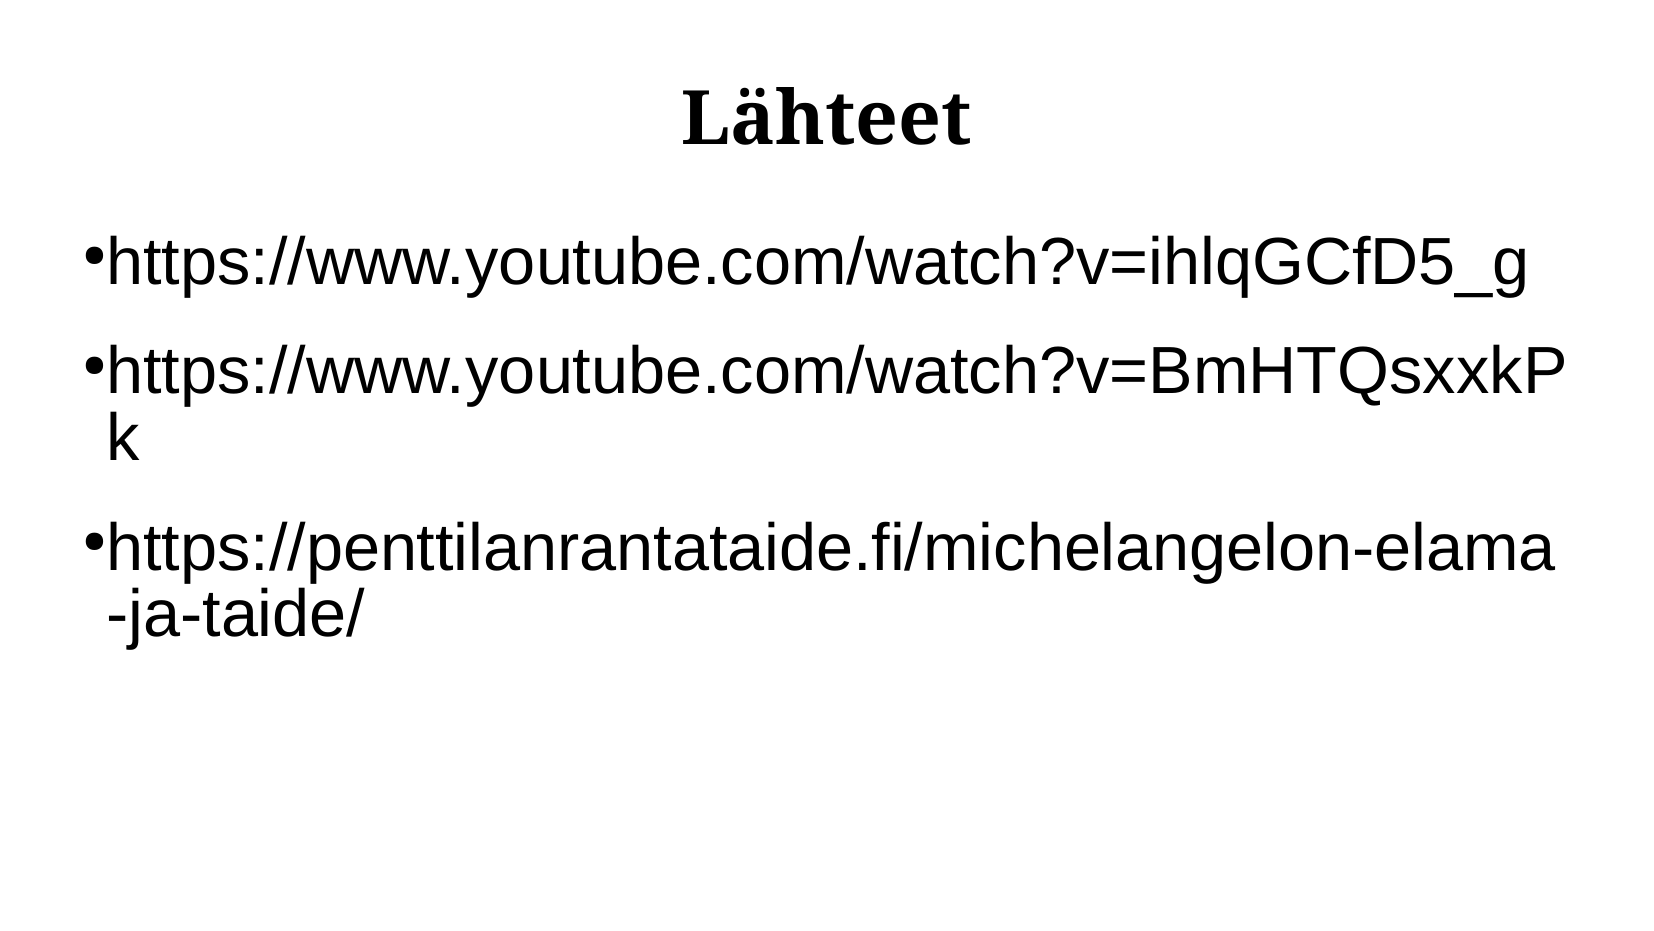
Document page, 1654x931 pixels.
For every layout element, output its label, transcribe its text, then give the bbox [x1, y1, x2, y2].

list https://www.youtube.com/watch?v=ihlqGCfD5_g https://www.youtube.com/watch?v=BmHTQsxxkPk https://penttilanrantataide.fi/michelangelon-elama-ja-taide/ [82, 217, 1571, 758]
title Lähteet [82, 37, 1571, 193]
